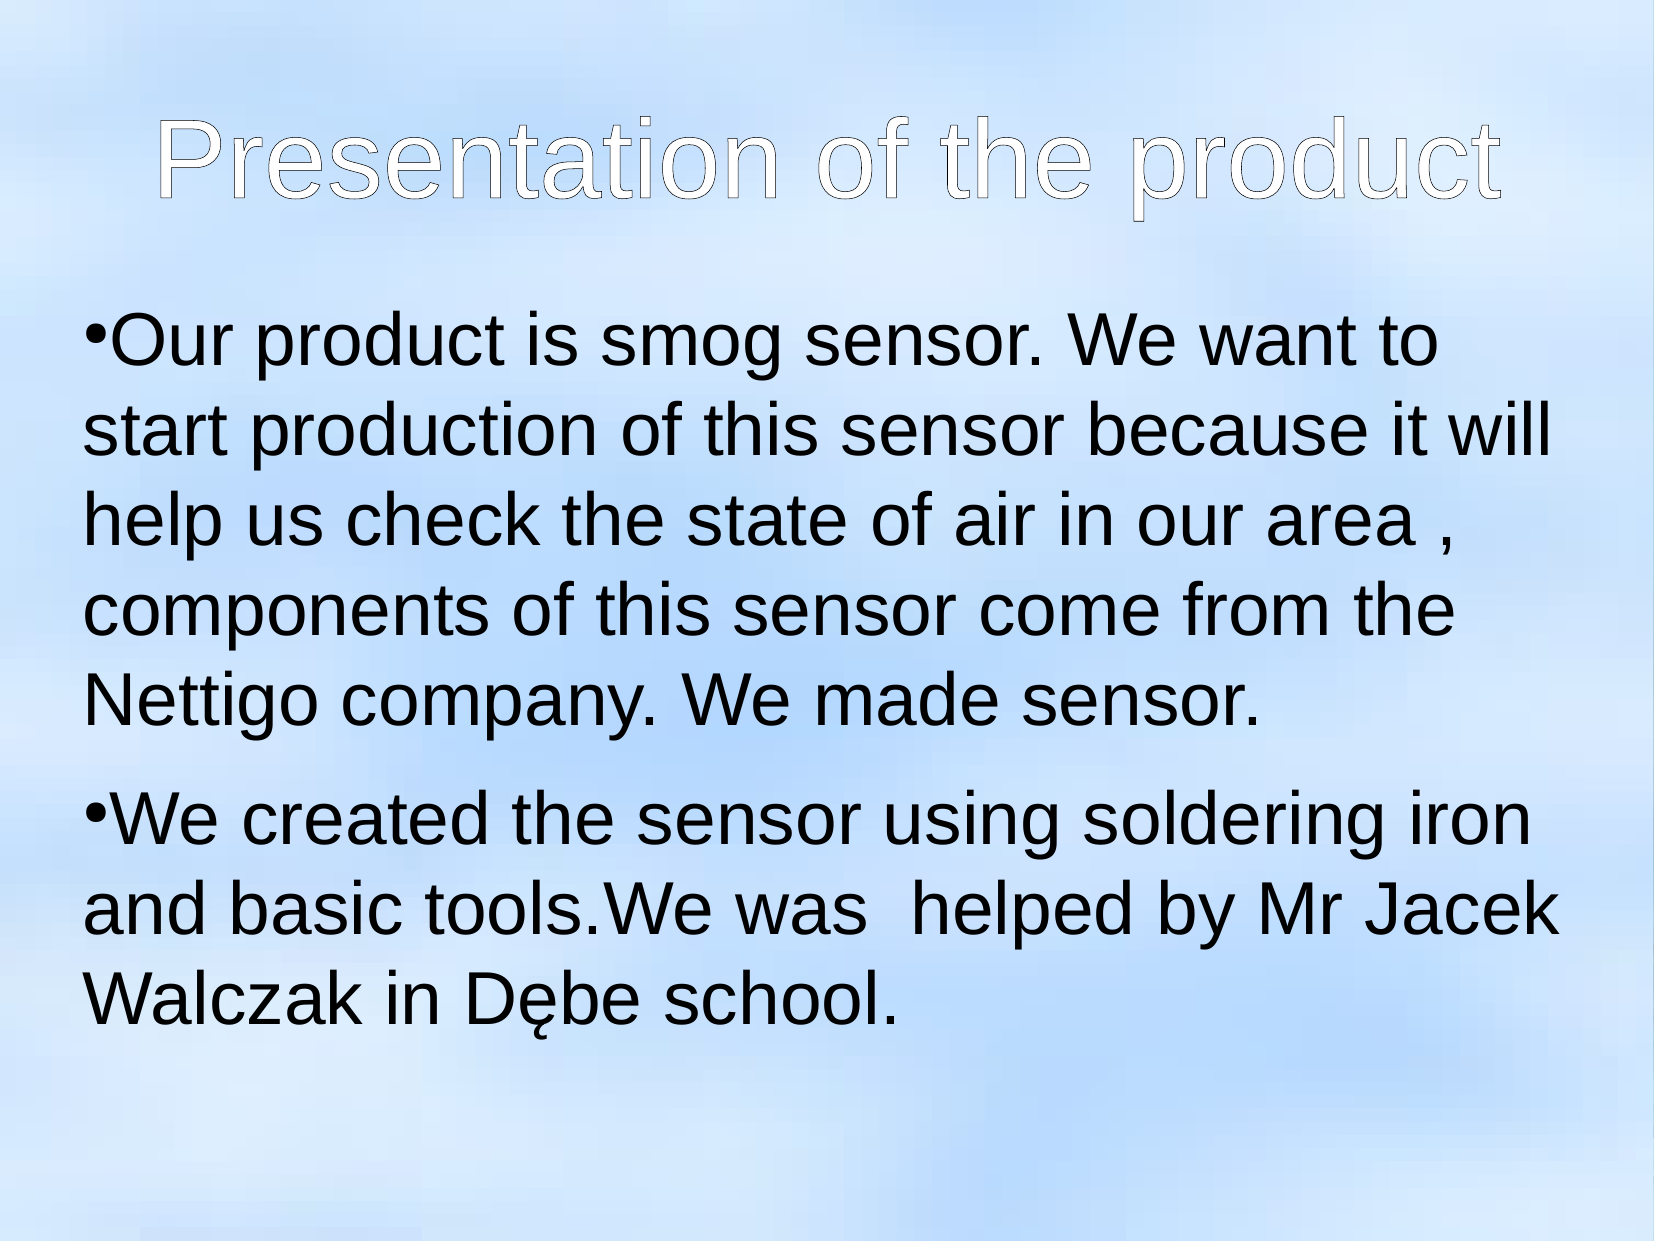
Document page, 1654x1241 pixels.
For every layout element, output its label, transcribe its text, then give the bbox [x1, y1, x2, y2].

picture [0, 0, 1654, 1241]
title Presentation of the product [82, 13, 1571, 290]
list Our product is smog sensor. We want to start production of this sensor because it will help us check the state of air in our area , components of this sensor come from the Nettigo company. We made sensor. We created the sensor using soldering iron and basic tools.We was helped by Mr Jacek Walczak in Dębe school. [82, 290, 1571, 1109]
